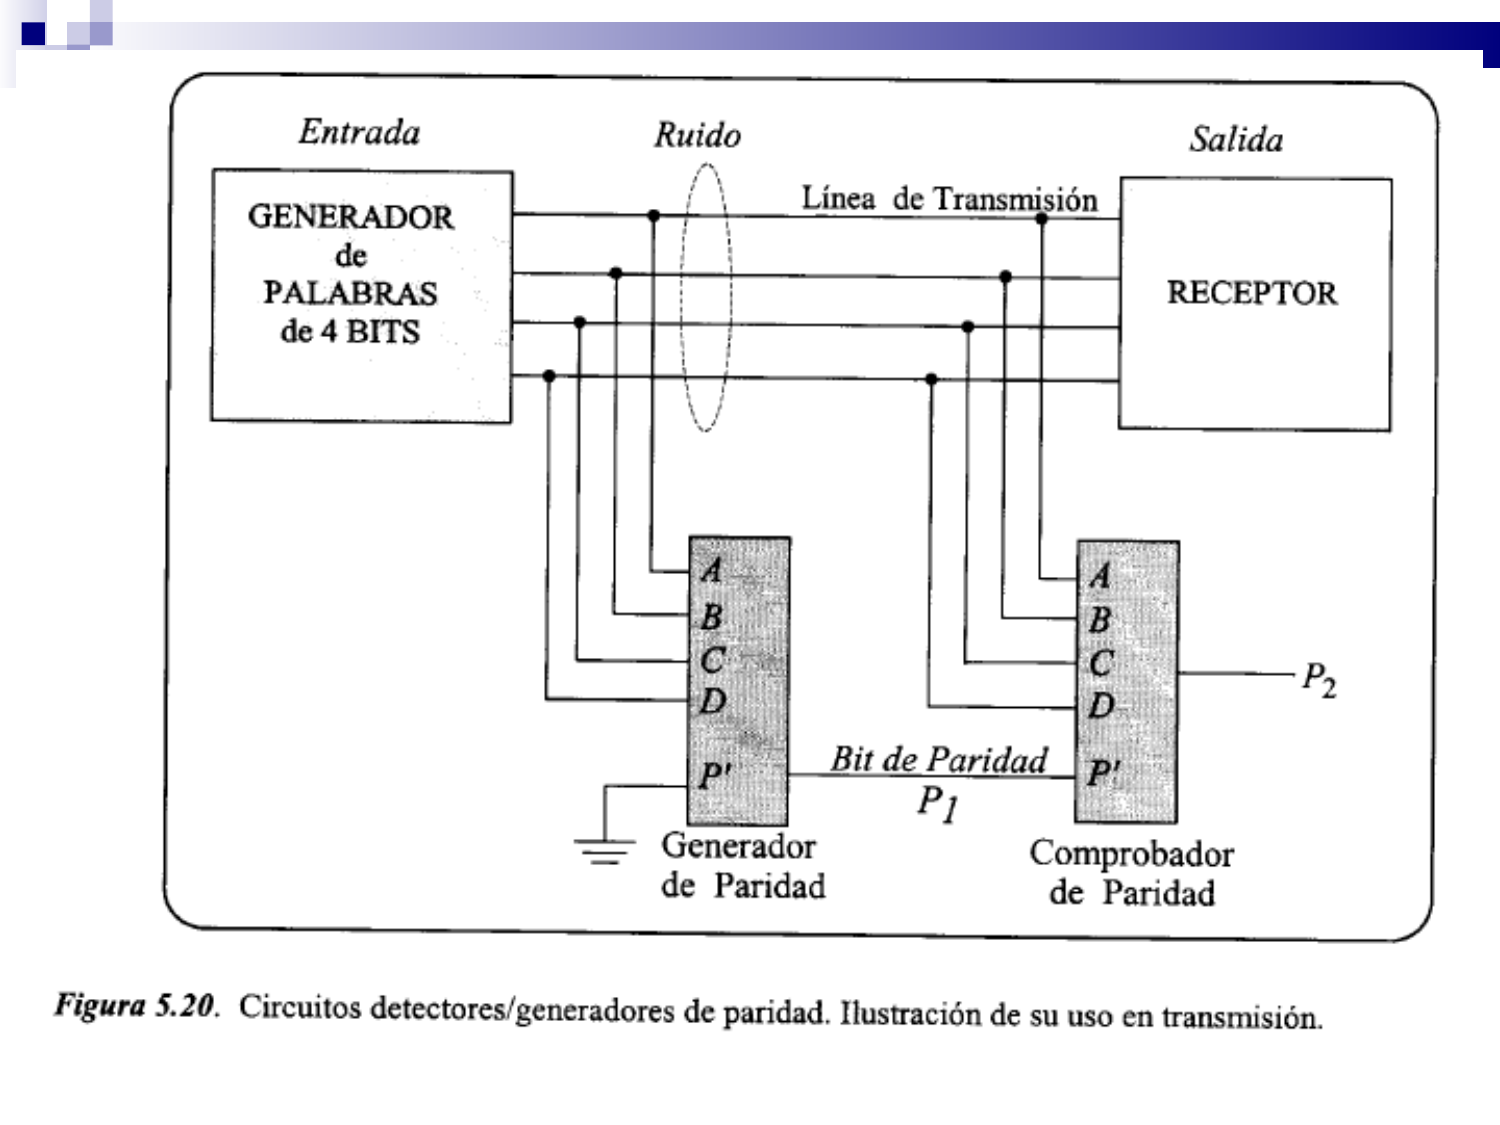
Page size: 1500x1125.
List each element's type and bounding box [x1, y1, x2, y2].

picture [16, 50, 1483, 1075]
